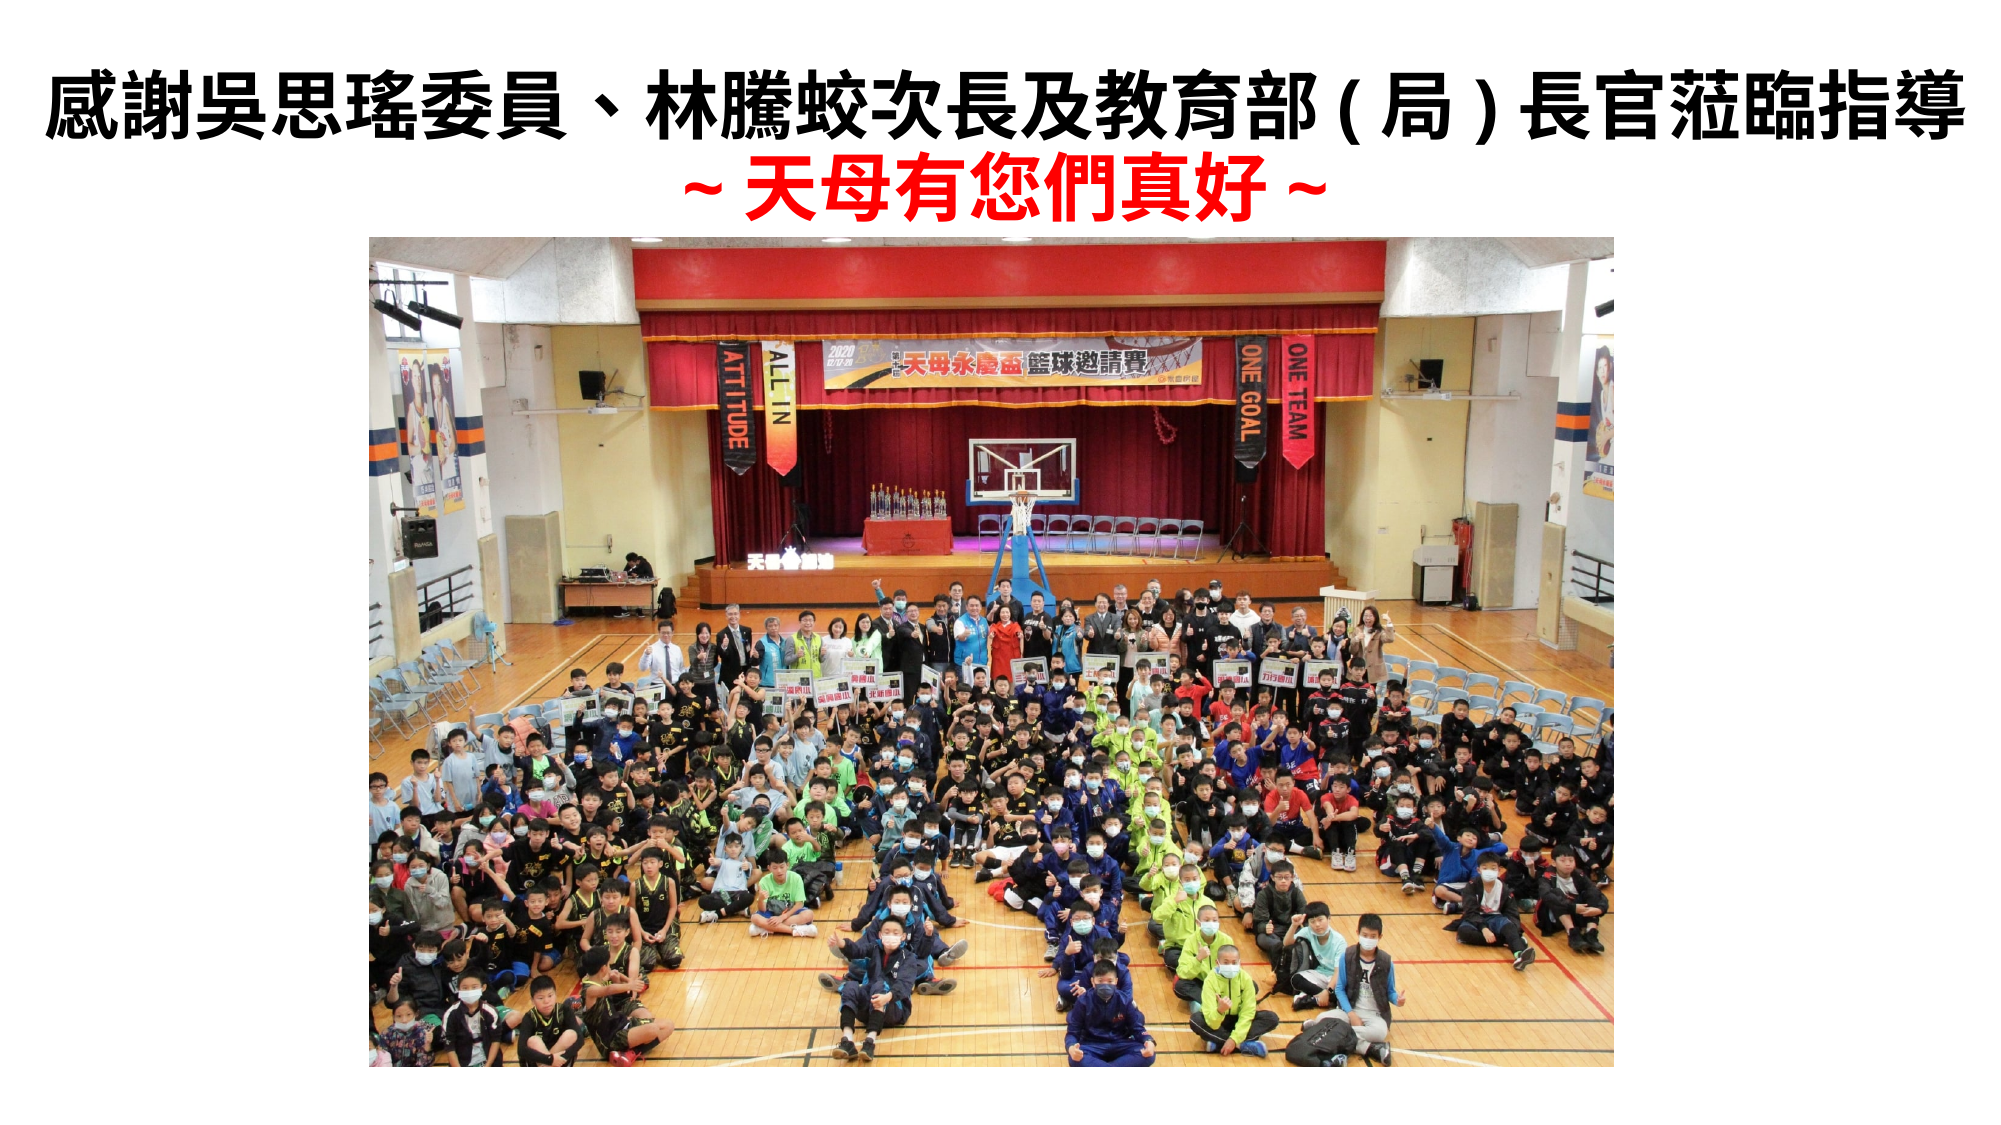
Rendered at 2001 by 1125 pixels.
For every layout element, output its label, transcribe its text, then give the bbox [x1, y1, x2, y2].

picture [369, 237, 1614, 1067]
title 感謝吳思瑤委員、林騰蛟次長及教育部(局)長官蒞臨指導 ~天母有您們真好~ [11, 41, 2000, 259]
